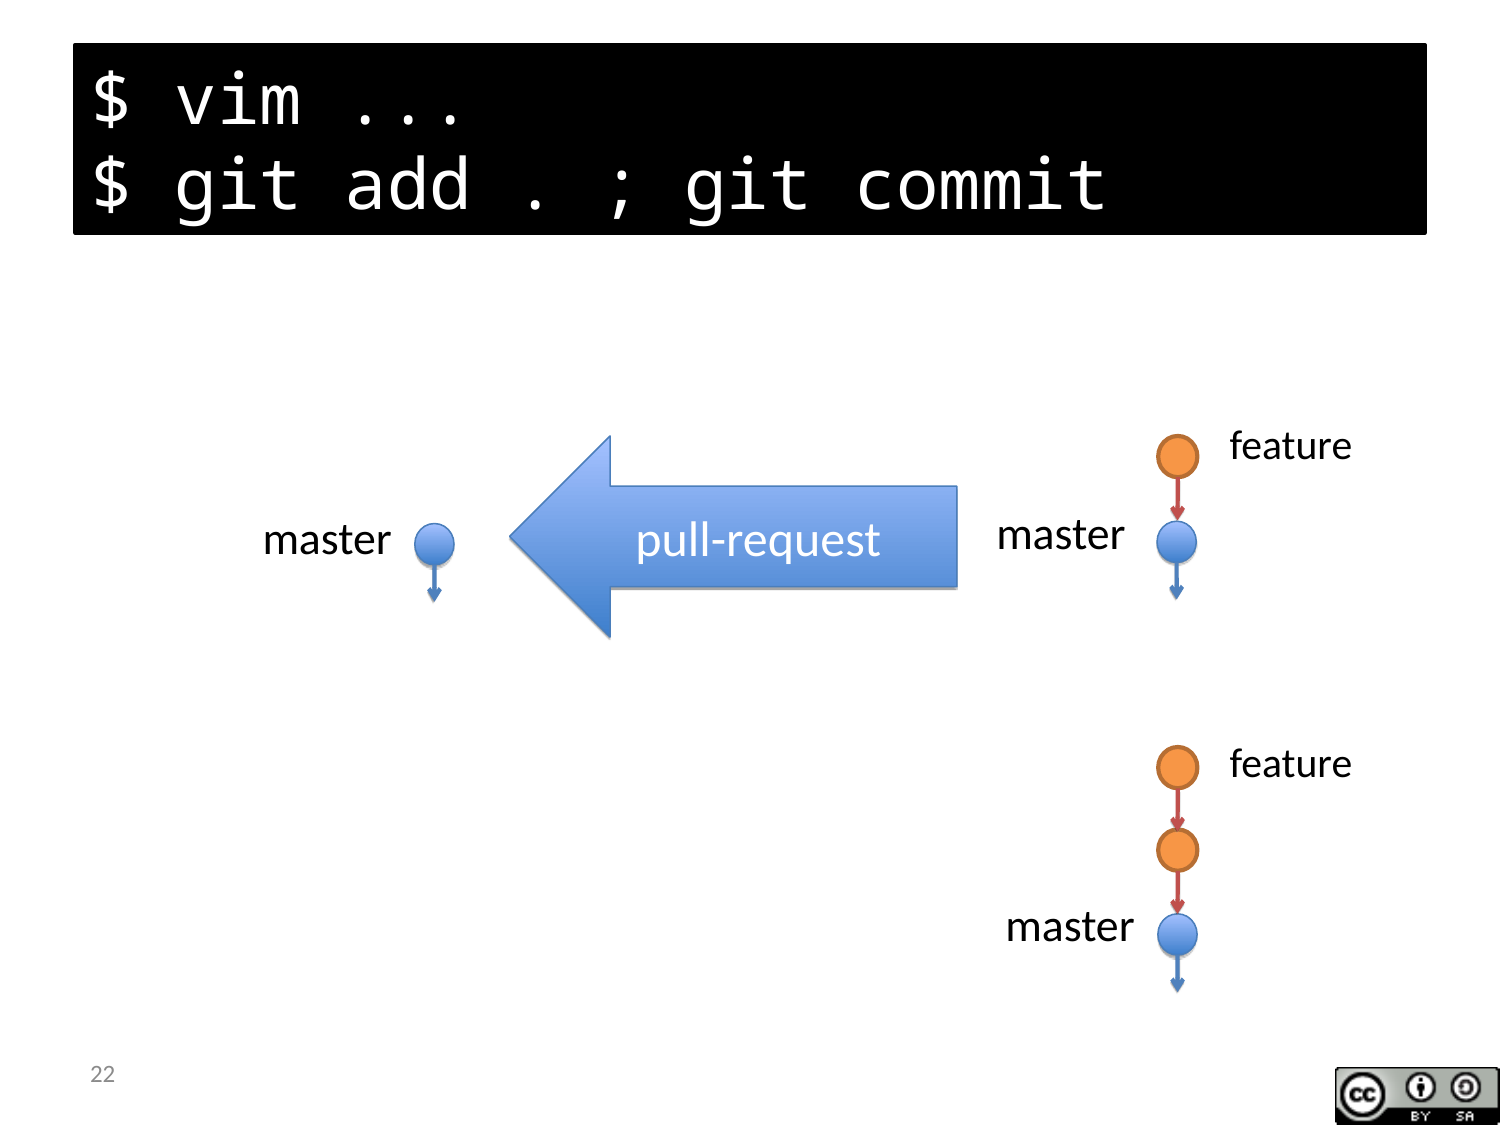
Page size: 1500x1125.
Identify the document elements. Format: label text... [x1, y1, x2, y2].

text_box [414, 523, 455, 565]
text_box feature [1194, 410, 1387, 476]
text_box master [965, 496, 1158, 566]
text_box [1167, 914, 1198, 955]
text_box [1158, 829, 1198, 871]
title $ vim ... $ git add . ; git commit [75, 45, 1425, 233]
text_box feature [1194, 727, 1387, 793]
text_box pull-request [509, 435, 957, 638]
slide_number <number> [75, 1042, 425, 1103]
text_box [1158, 435, 1194, 477]
picture [1335, 1067, 1500, 1125]
text_box master [231, 501, 424, 572]
text_box [1158, 746, 1198, 788]
text_box master [974, 887, 1167, 958]
text_box [1158, 521, 1197, 563]
